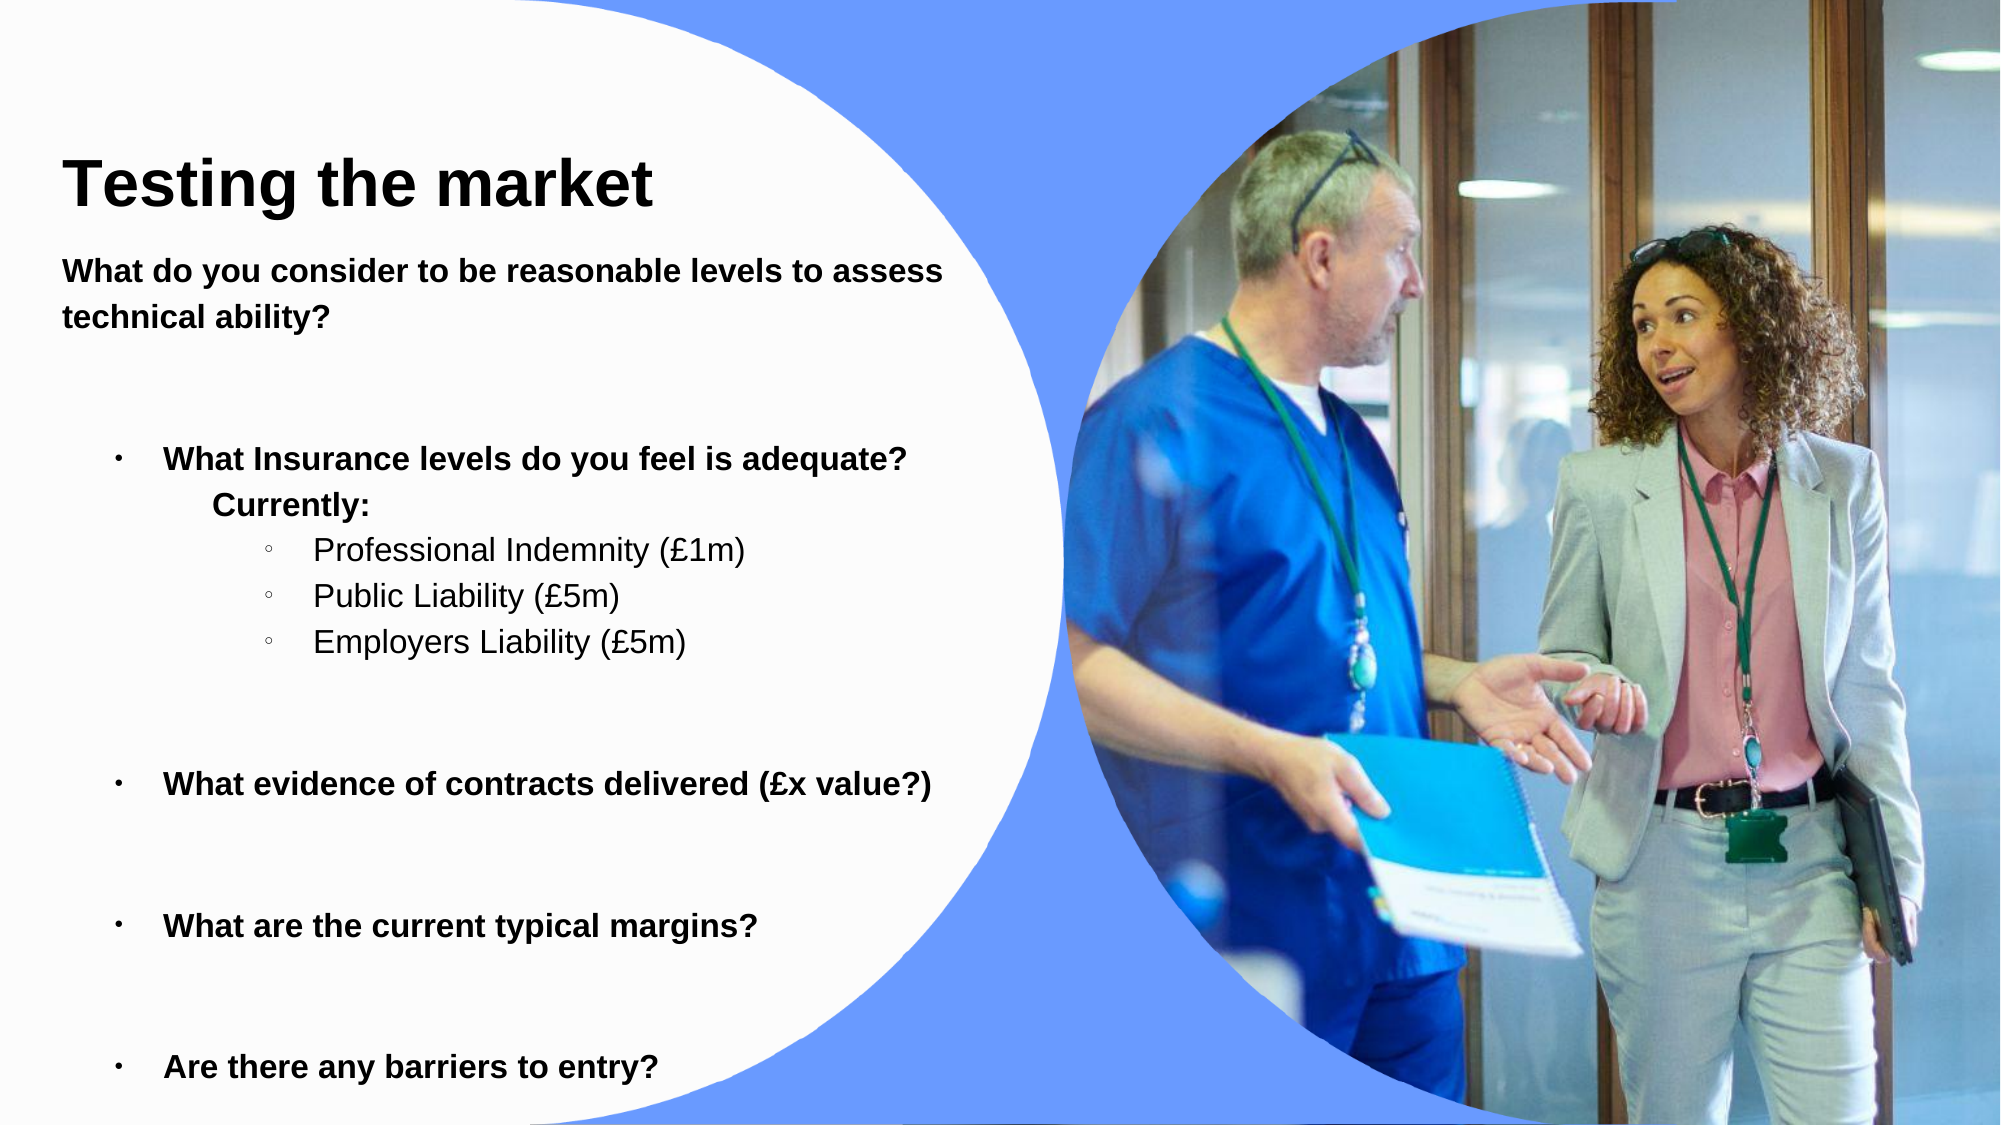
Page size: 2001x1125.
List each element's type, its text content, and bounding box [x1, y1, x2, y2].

title Testing the market [62, 139, 698, 279]
title What do you consider to be reasonable levels to assess technical ability? What Insurance levels do you feel is adequate? Currently: Professional Indemnity (£1m) Public Liability (£5m) Employers Liability (£5m) What evidence of contracts delivered (£x value?) What are the current typical margins? Are there any barriers to entry? [62, 243, 1076, 1107]
